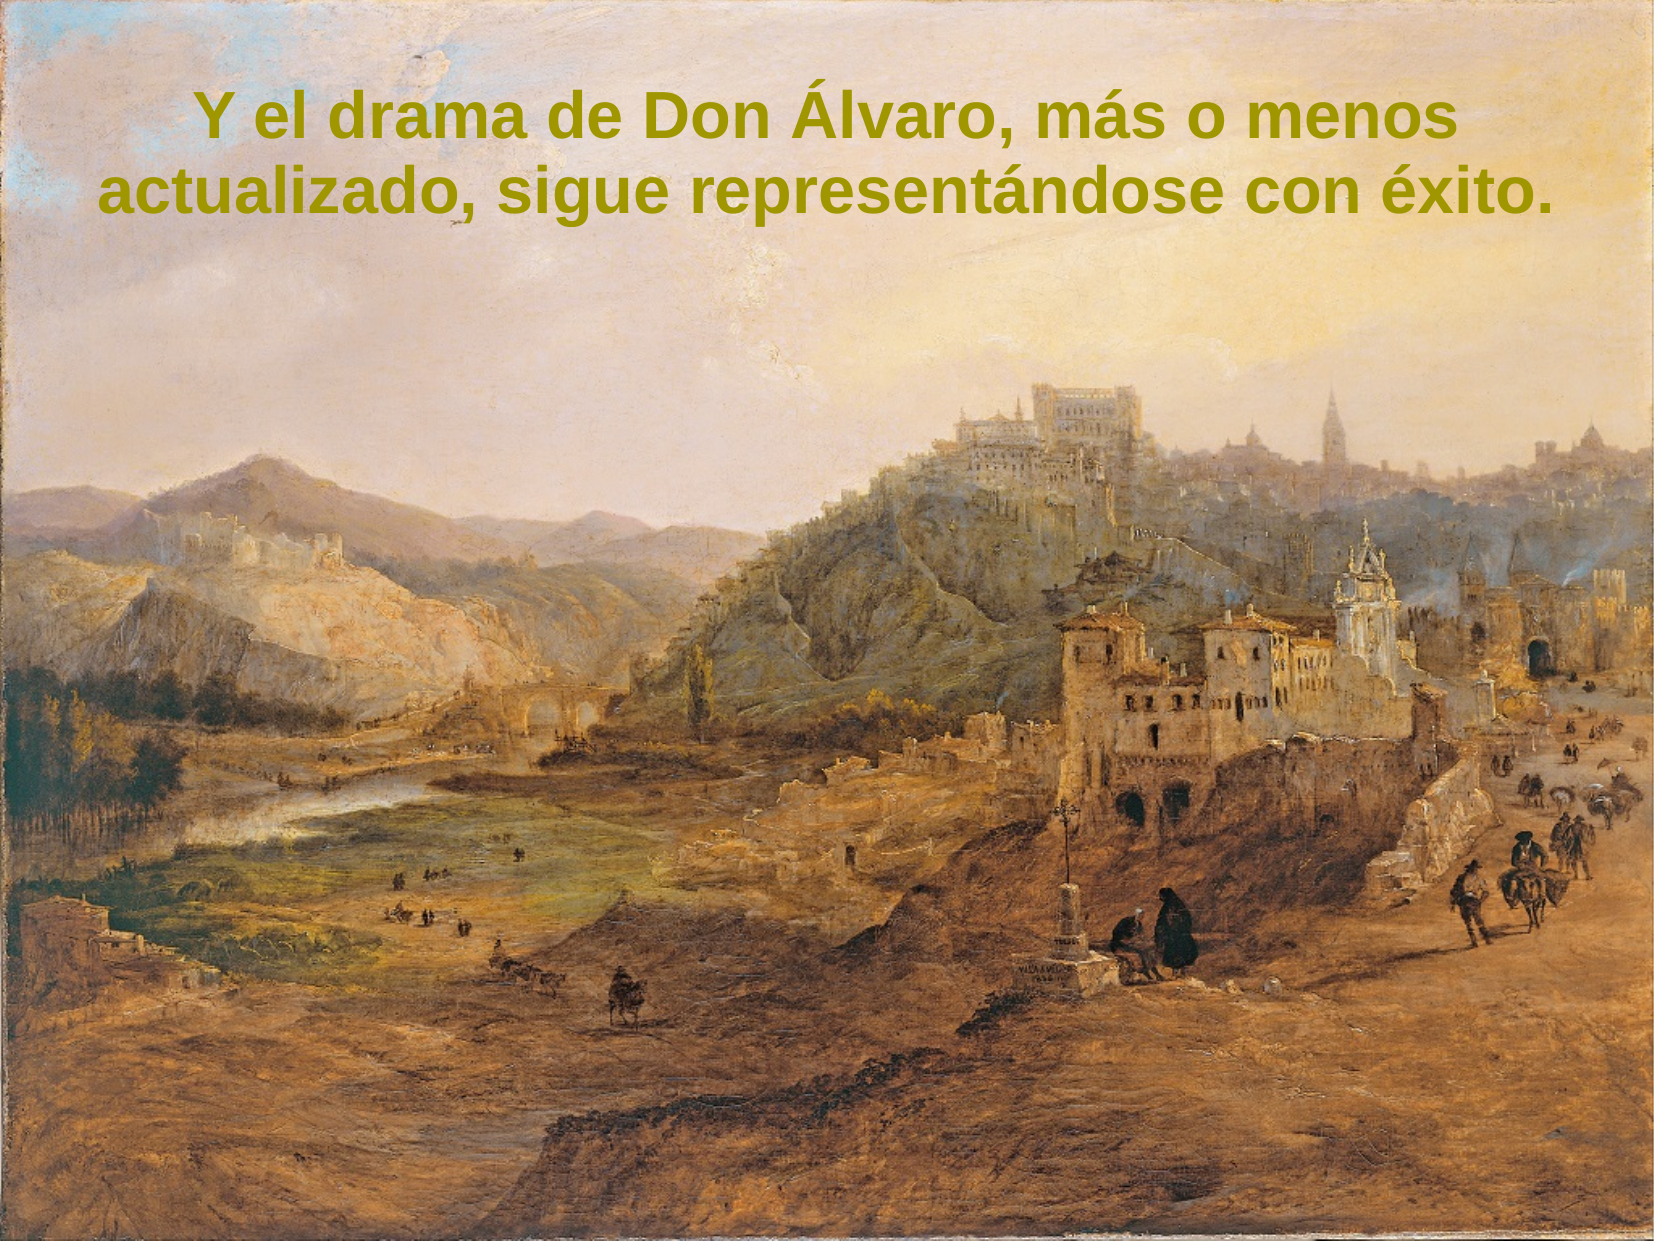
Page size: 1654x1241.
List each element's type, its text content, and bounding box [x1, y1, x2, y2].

picture [0, 0, 1654, 1241]
title Y el drama de Don Álvaro, más o menos actualizado, sigue representándose con éxito. [82, 49, 1571, 257]
